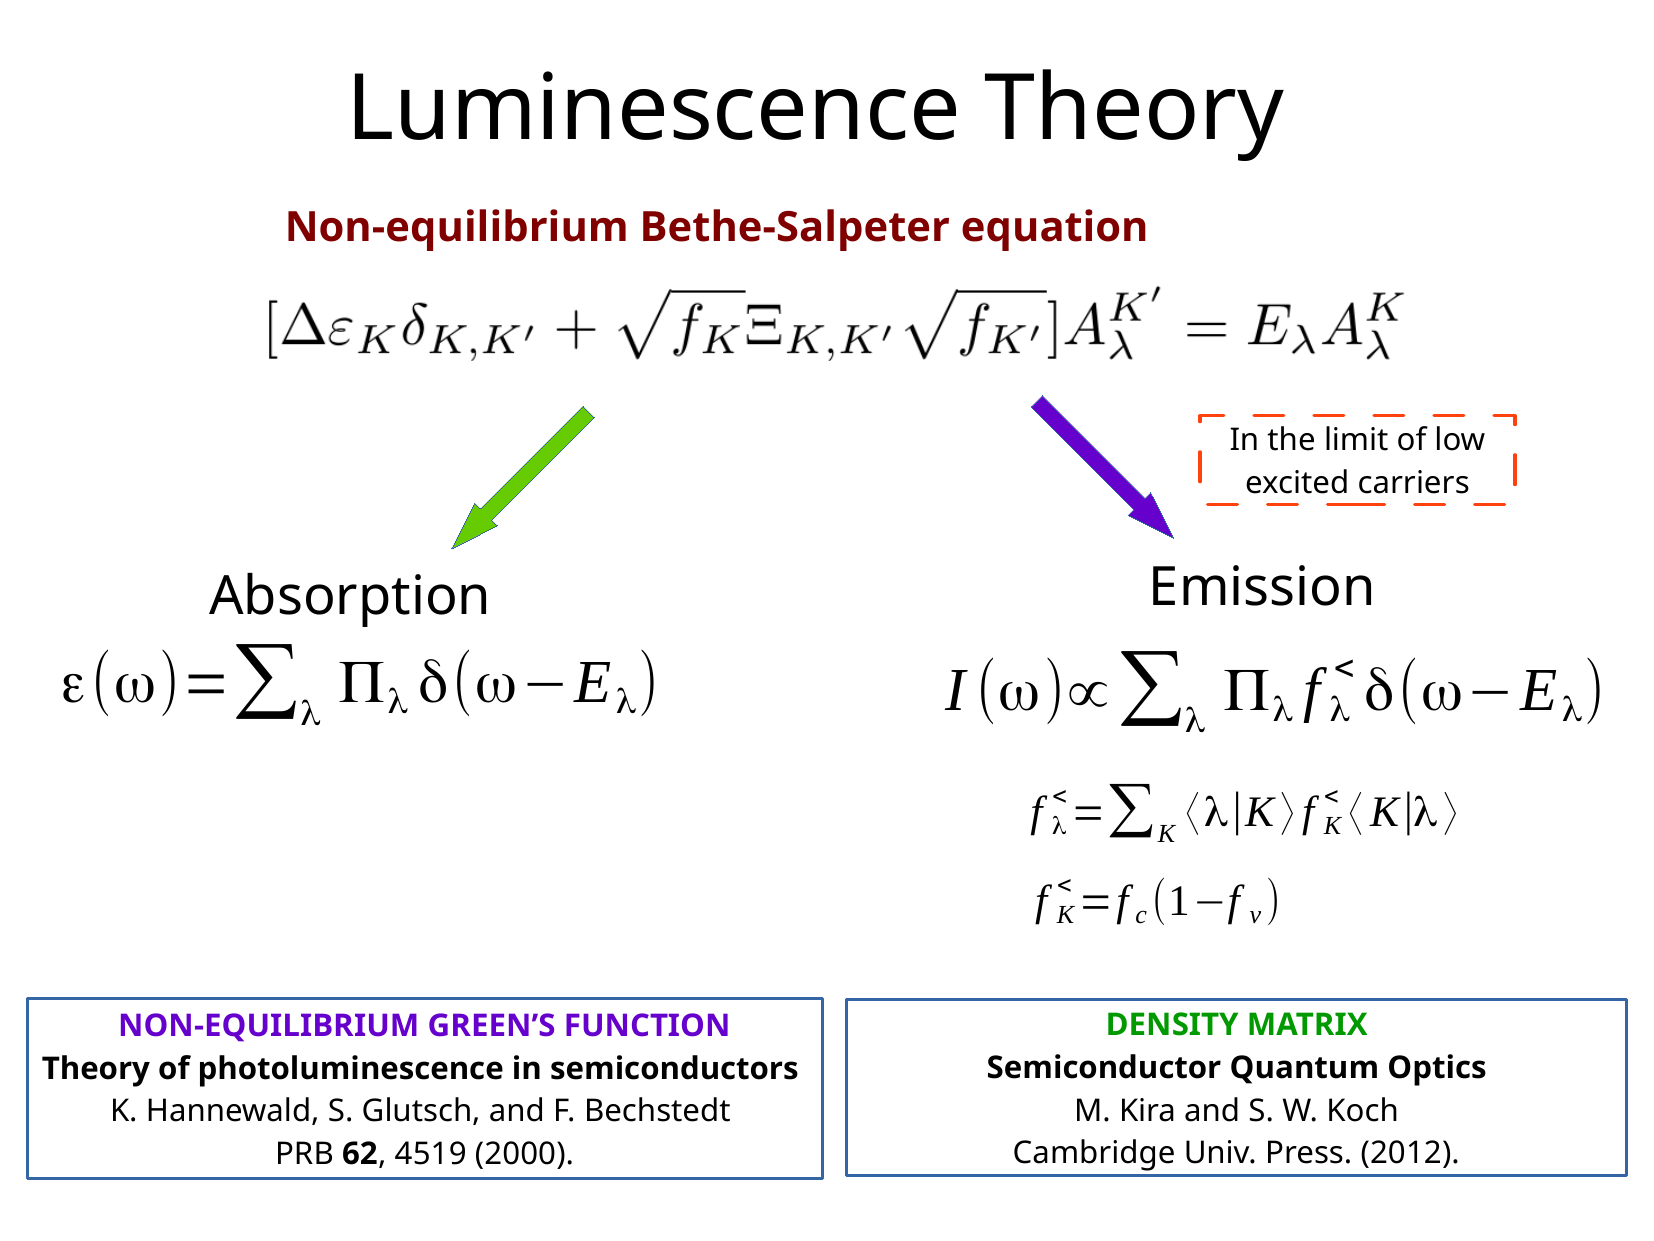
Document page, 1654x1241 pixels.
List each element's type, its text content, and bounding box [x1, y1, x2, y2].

text_box [1031, 395, 1174, 539]
text_box [451, 406, 595, 549]
chart [45, 637, 676, 728]
title Luminescence Theory [71, 30, 1561, 178]
chart [1019, 780, 1470, 850]
text_box Emission [990, 537, 1549, 631]
chart [926, 645, 1622, 735]
text_box Non-equilibrium Bethe-Salpeter equation [270, 189, 1234, 259]
text_box DENSITY MATRIX Semiconductor Quantum Optics M. Kira and S. W. Koch Cambridge Univ. Press. (2012). [846, 999, 1627, 1176]
chart [1024, 869, 1290, 931]
text_box In the limit of low excited carriers [1200, 416, 1516, 504]
text_box NON-EQUILIBRIUM GREEN’S FUNCTION Theory of photoluminescence in semiconductors K. Hannewald, S. Glutsch, and F. Bechstedt PRB 62, 4519 (2000). [27, 998, 823, 1179]
picture [241, 258, 1411, 389]
text_box Absorption [71, 547, 631, 640]
